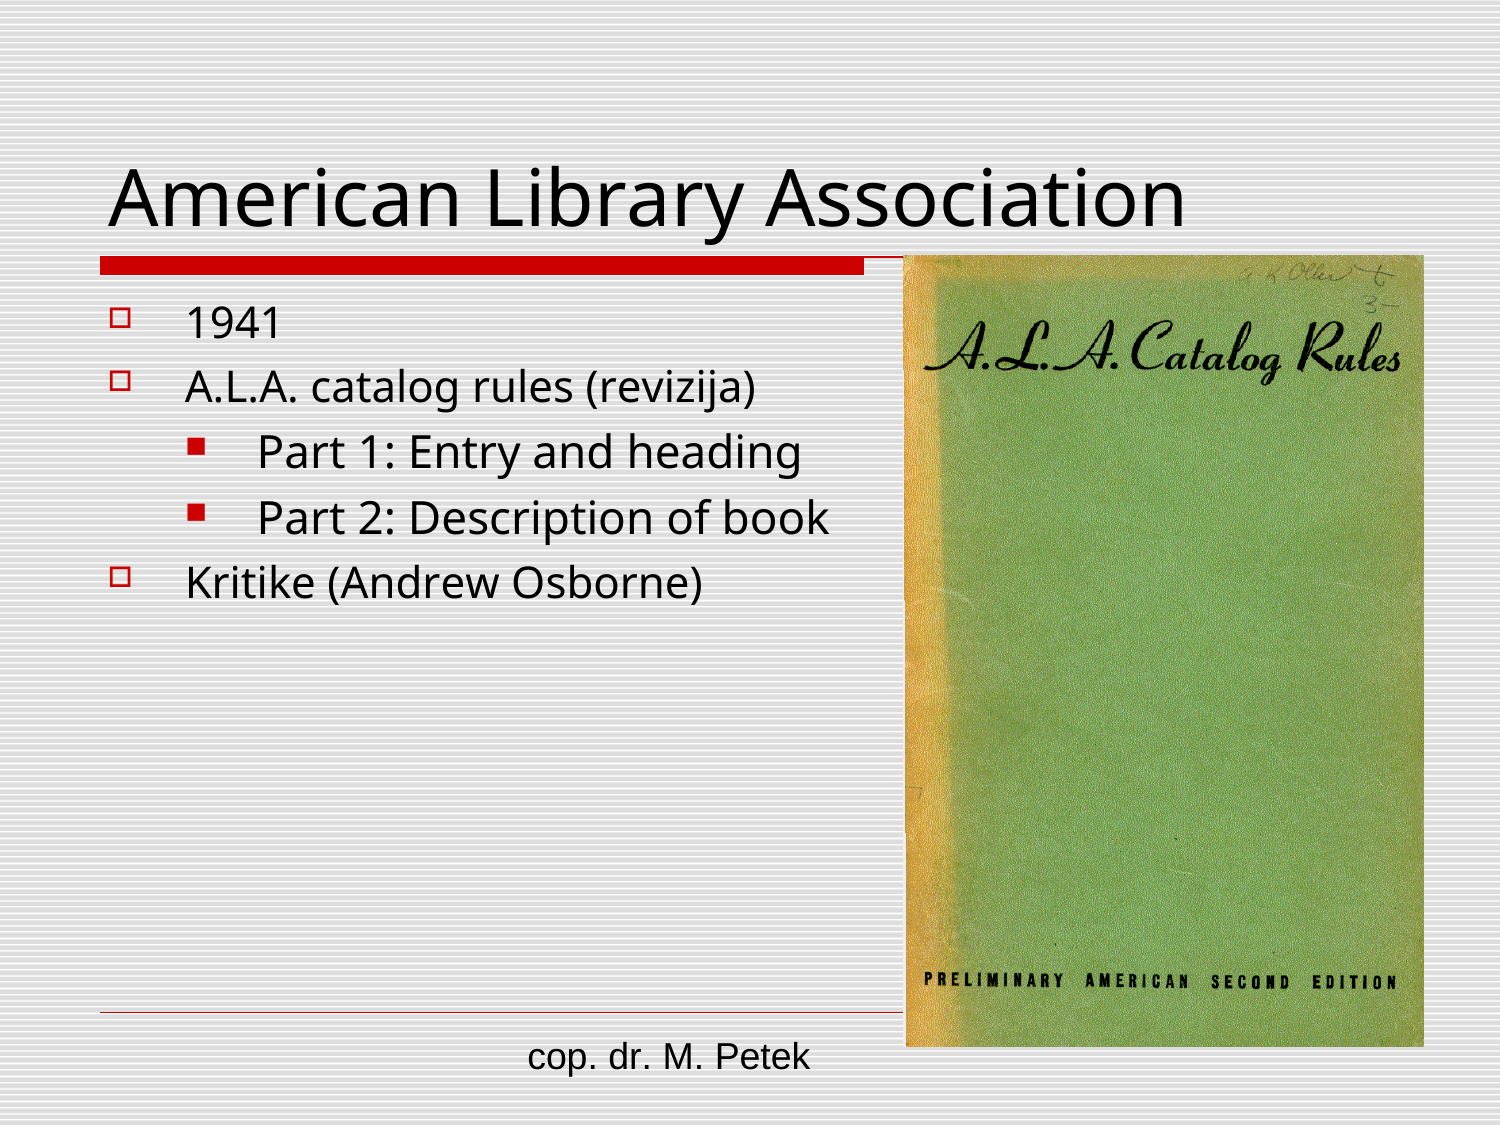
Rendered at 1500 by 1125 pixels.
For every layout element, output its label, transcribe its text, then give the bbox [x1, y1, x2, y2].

picture [0, 0, 1500, 1125]
title American Library Association [94, 49, 1407, 250]
list 1941 A.L.A. catalog rules (revizija) Part 1: Entry and heading Part 2: Description of book Kritike (Andrew Osborne) [92, 287, 903, 988]
